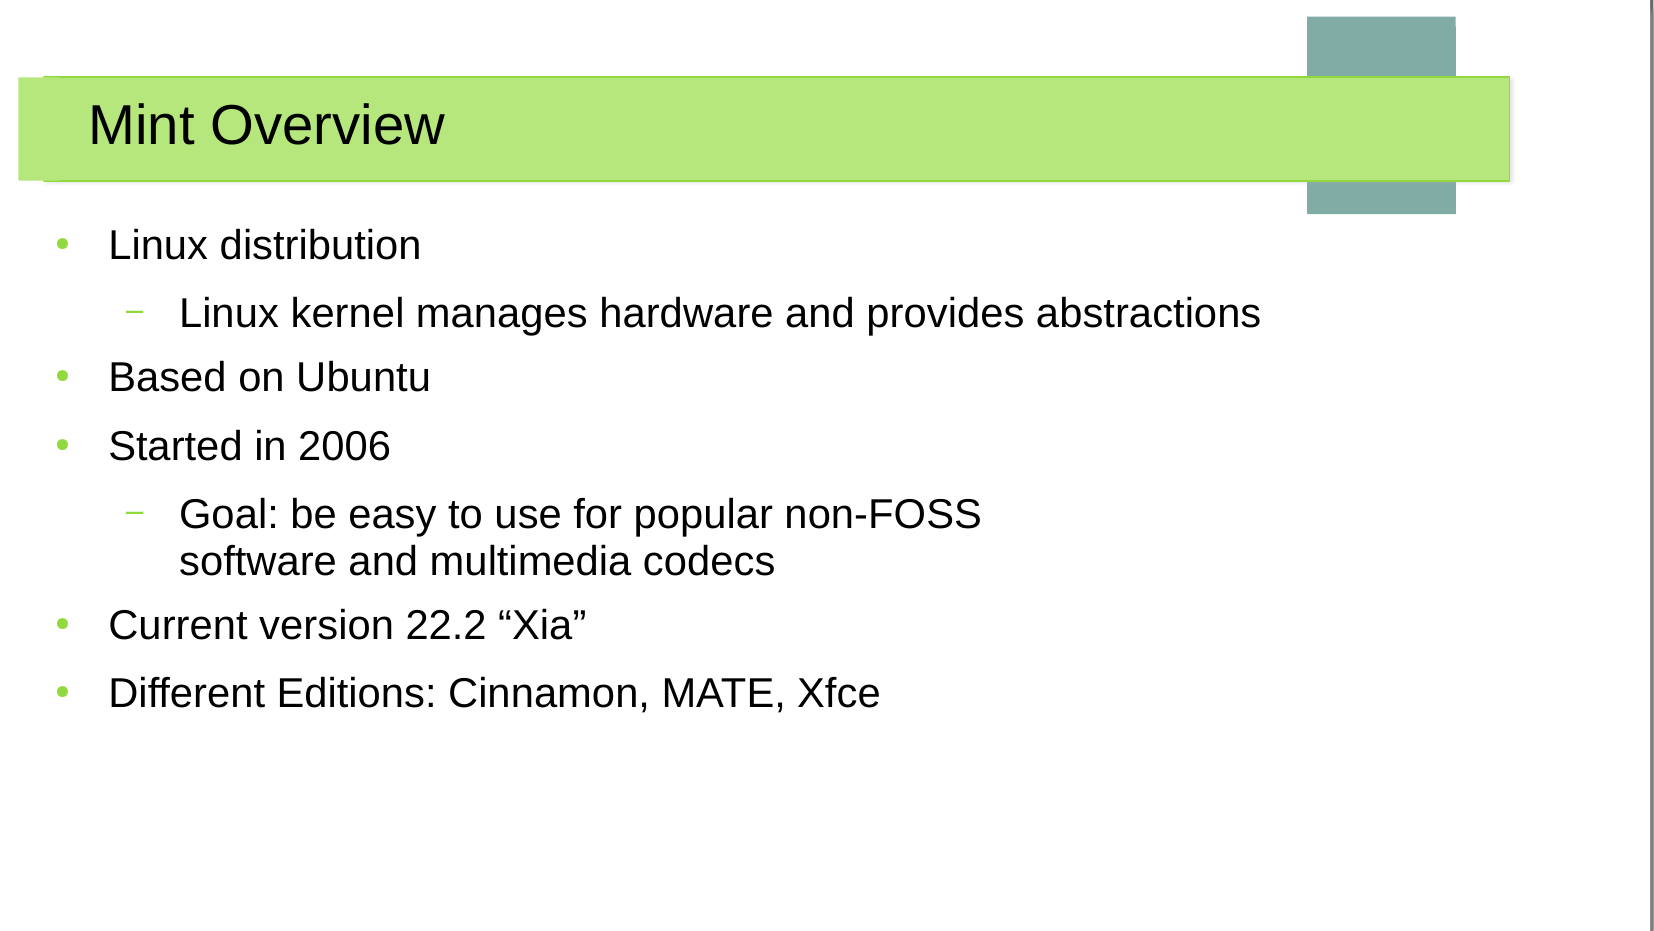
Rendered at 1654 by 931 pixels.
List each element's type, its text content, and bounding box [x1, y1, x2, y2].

list Linux distribution Linux kernel manages hardware and provides abstractions Based on Ubuntu Started in 2006 Goal: be easy to use for popular non-FOSS software and multimedia codecs Current version 22.2 “Xia” Different Editions: Cinnamon, MATE, Xfce [37, 221, 1276, 901]
title Mint Overview [88, 73, 1506, 178]
